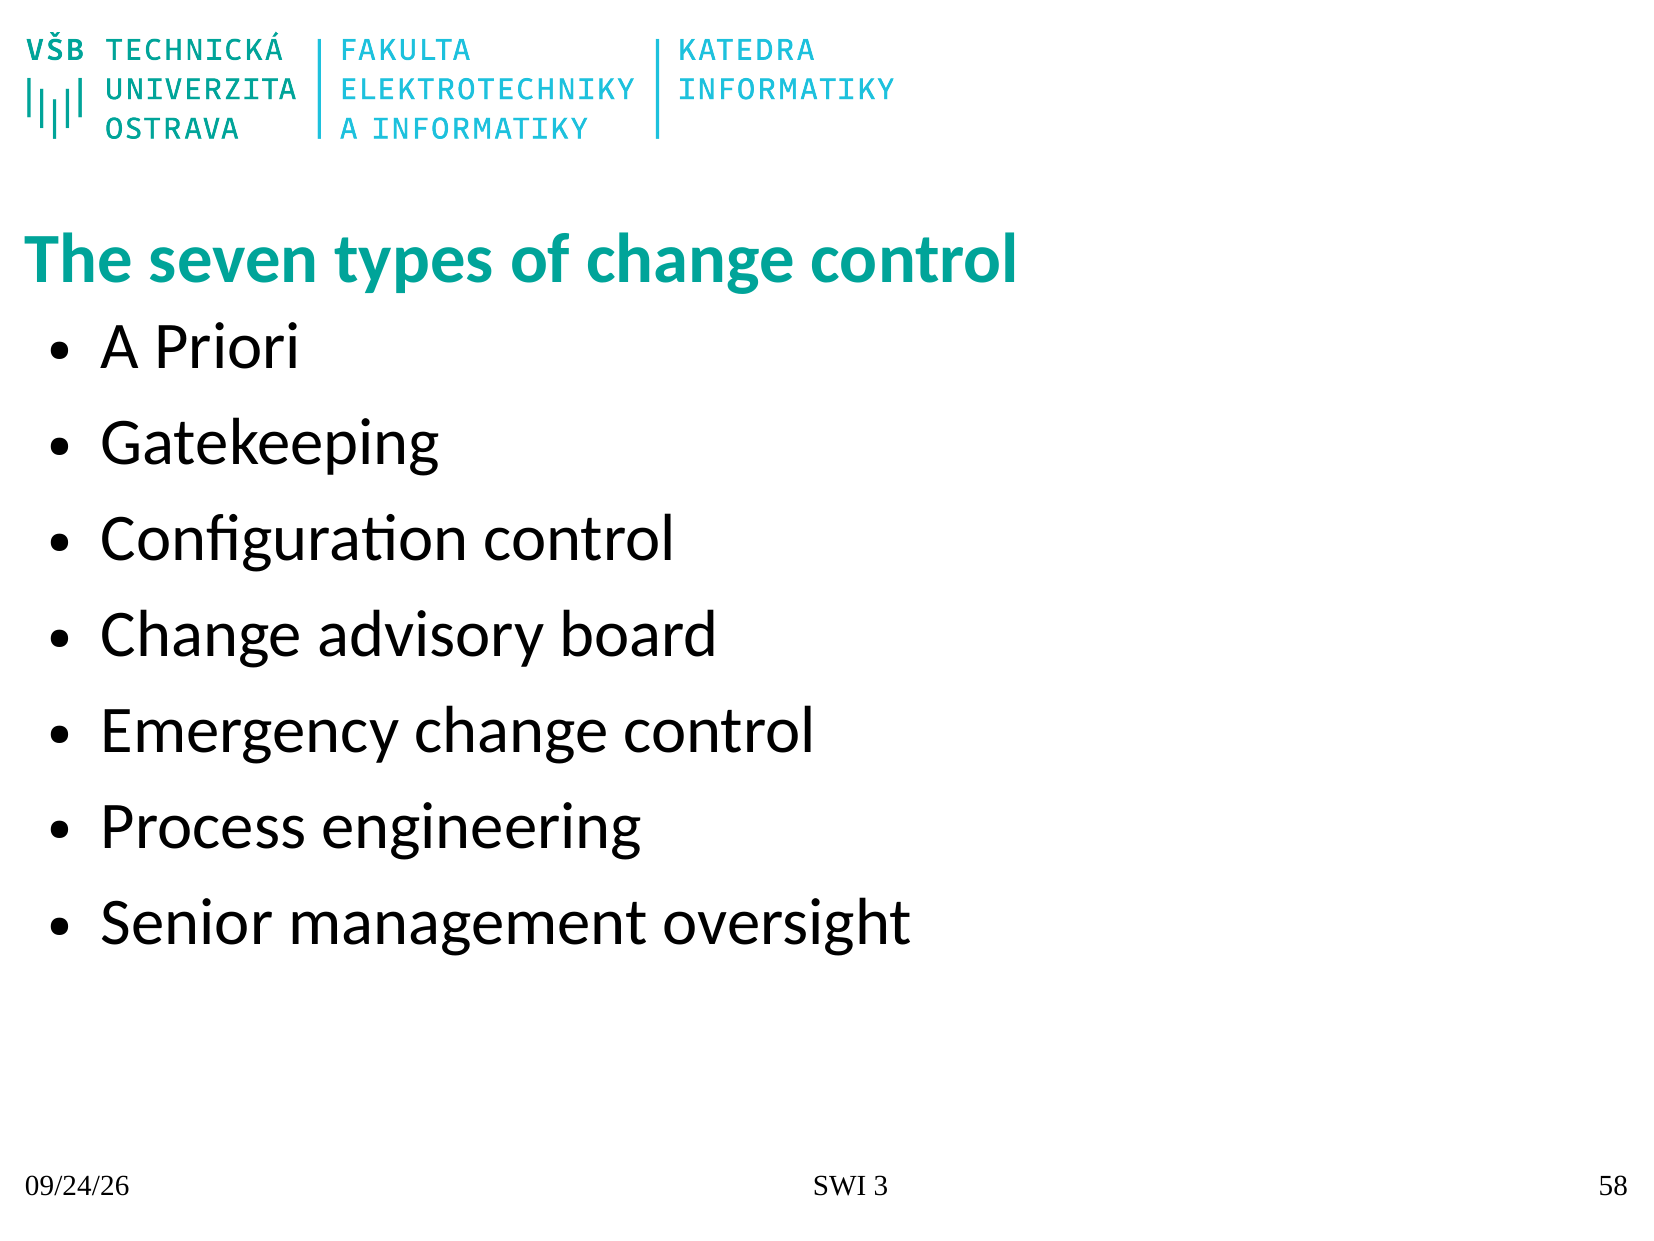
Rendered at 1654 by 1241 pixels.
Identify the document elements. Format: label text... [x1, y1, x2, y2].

list A Priori Gatekeeping Configuration control Change advisory board Emergency change control Process engineering Senior management oversight [30, 318, 1629, 1146]
picture [26, 31, 894, 139]
title The seven types of change control [24, 169, 1629, 300]
